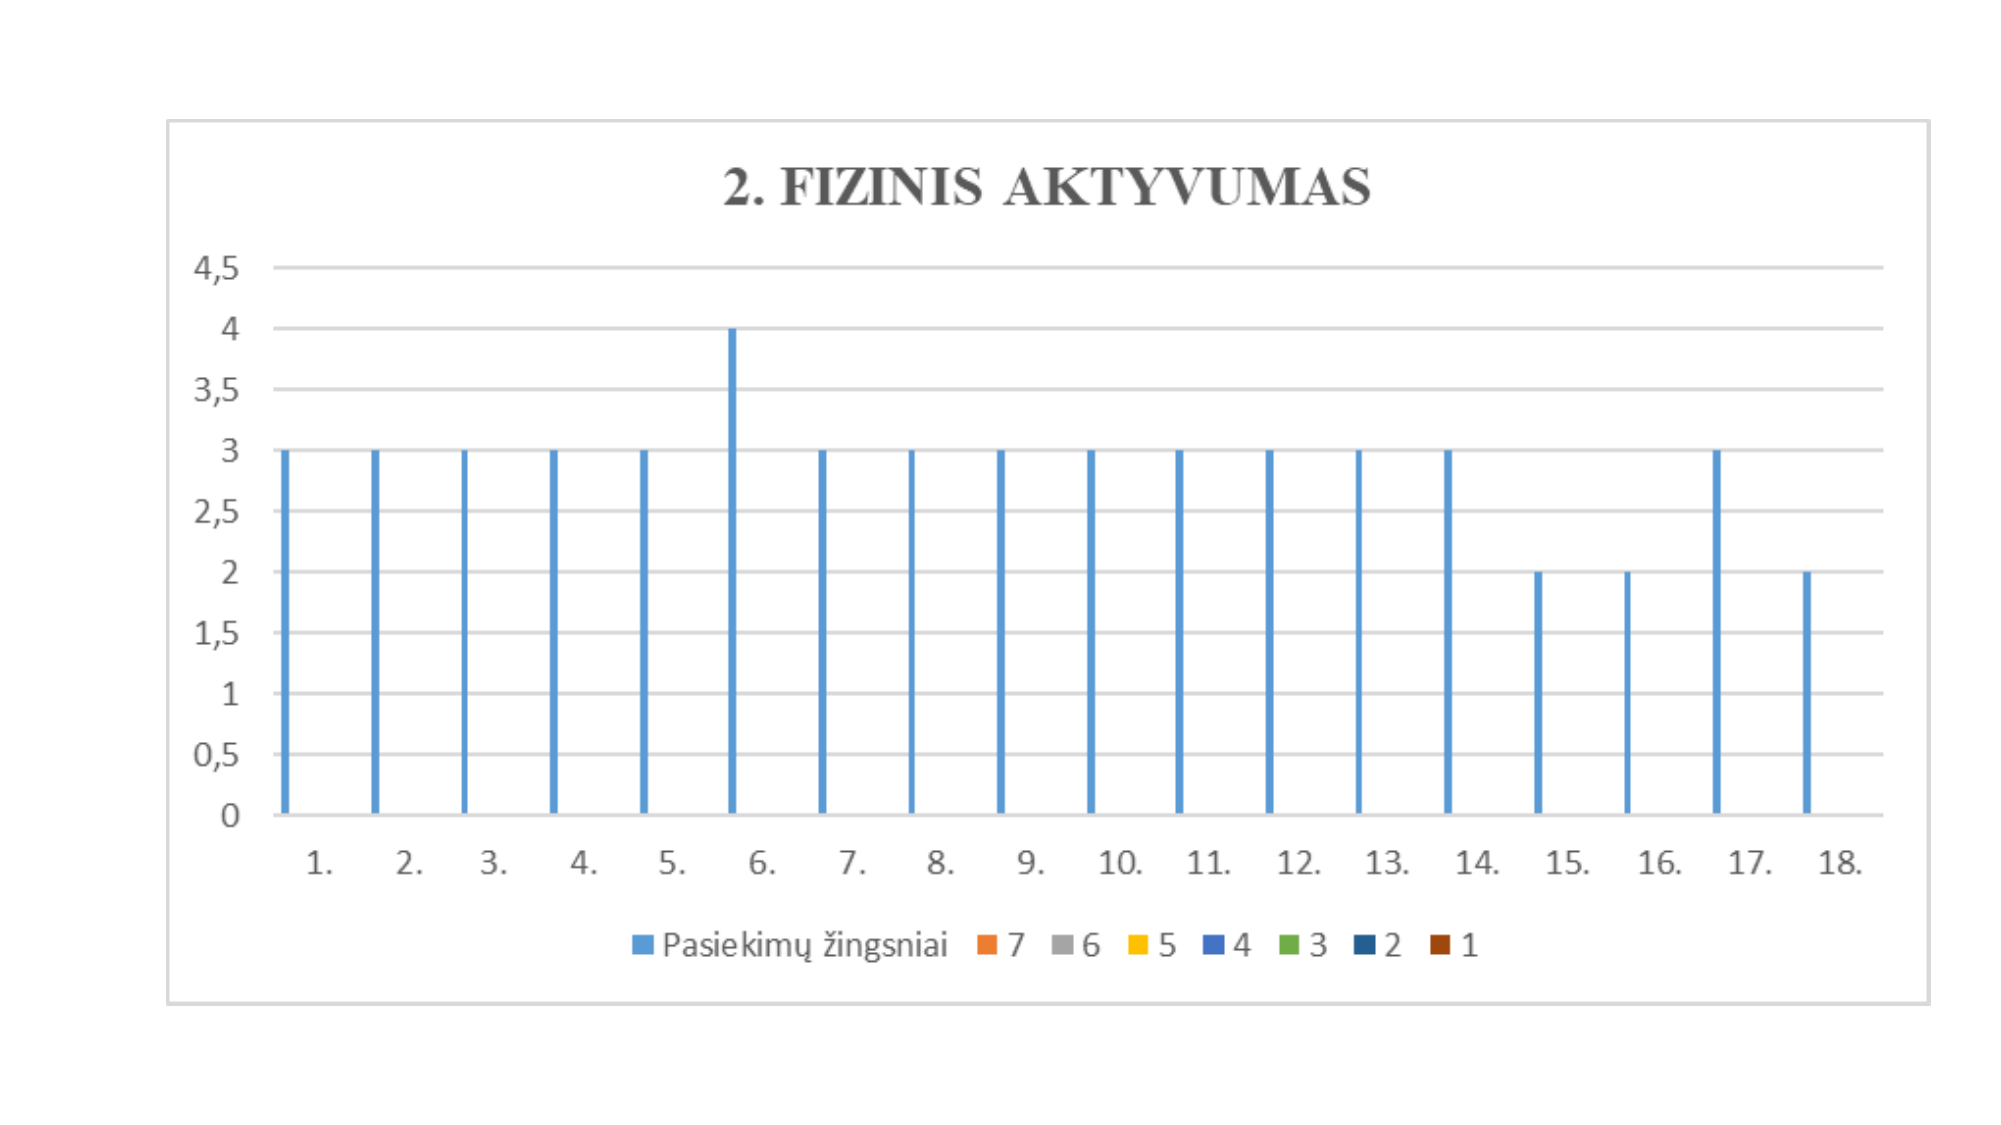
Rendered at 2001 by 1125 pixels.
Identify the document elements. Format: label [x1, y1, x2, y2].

picture [166, 119, 1931, 1006]
